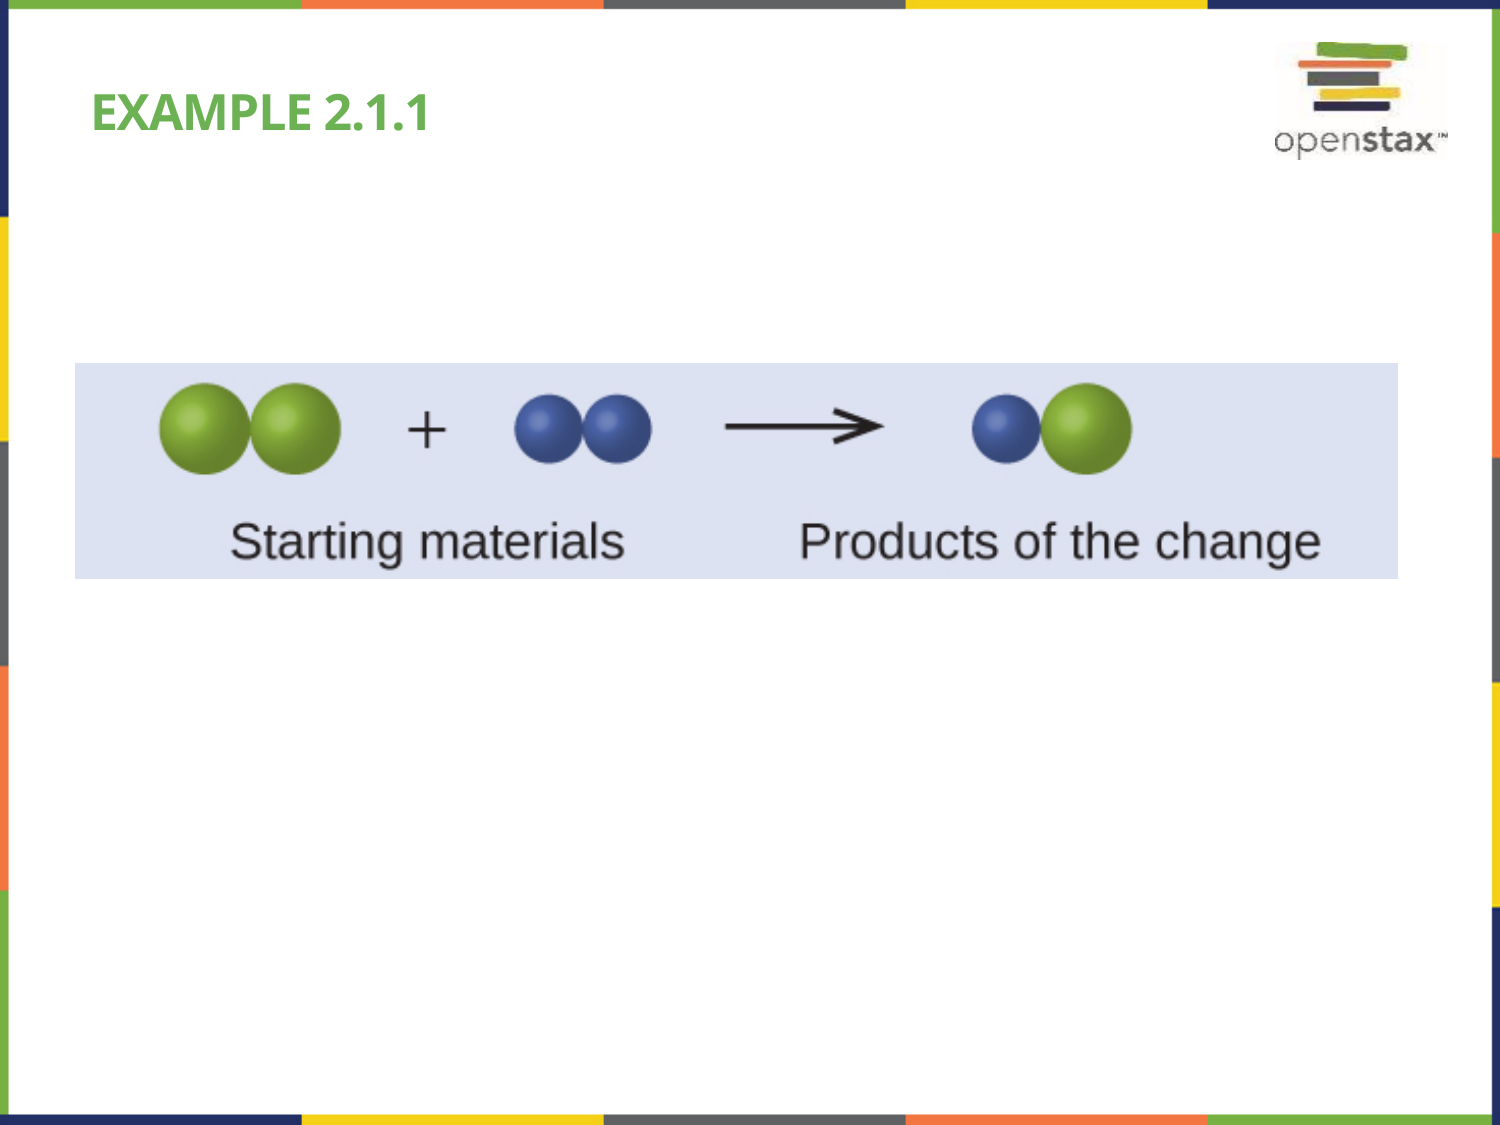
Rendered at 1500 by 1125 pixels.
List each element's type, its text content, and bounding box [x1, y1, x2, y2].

picture [0, 0, 1500, 1125]
title Example 2.1.1 [75, 39, 1398, 148]
